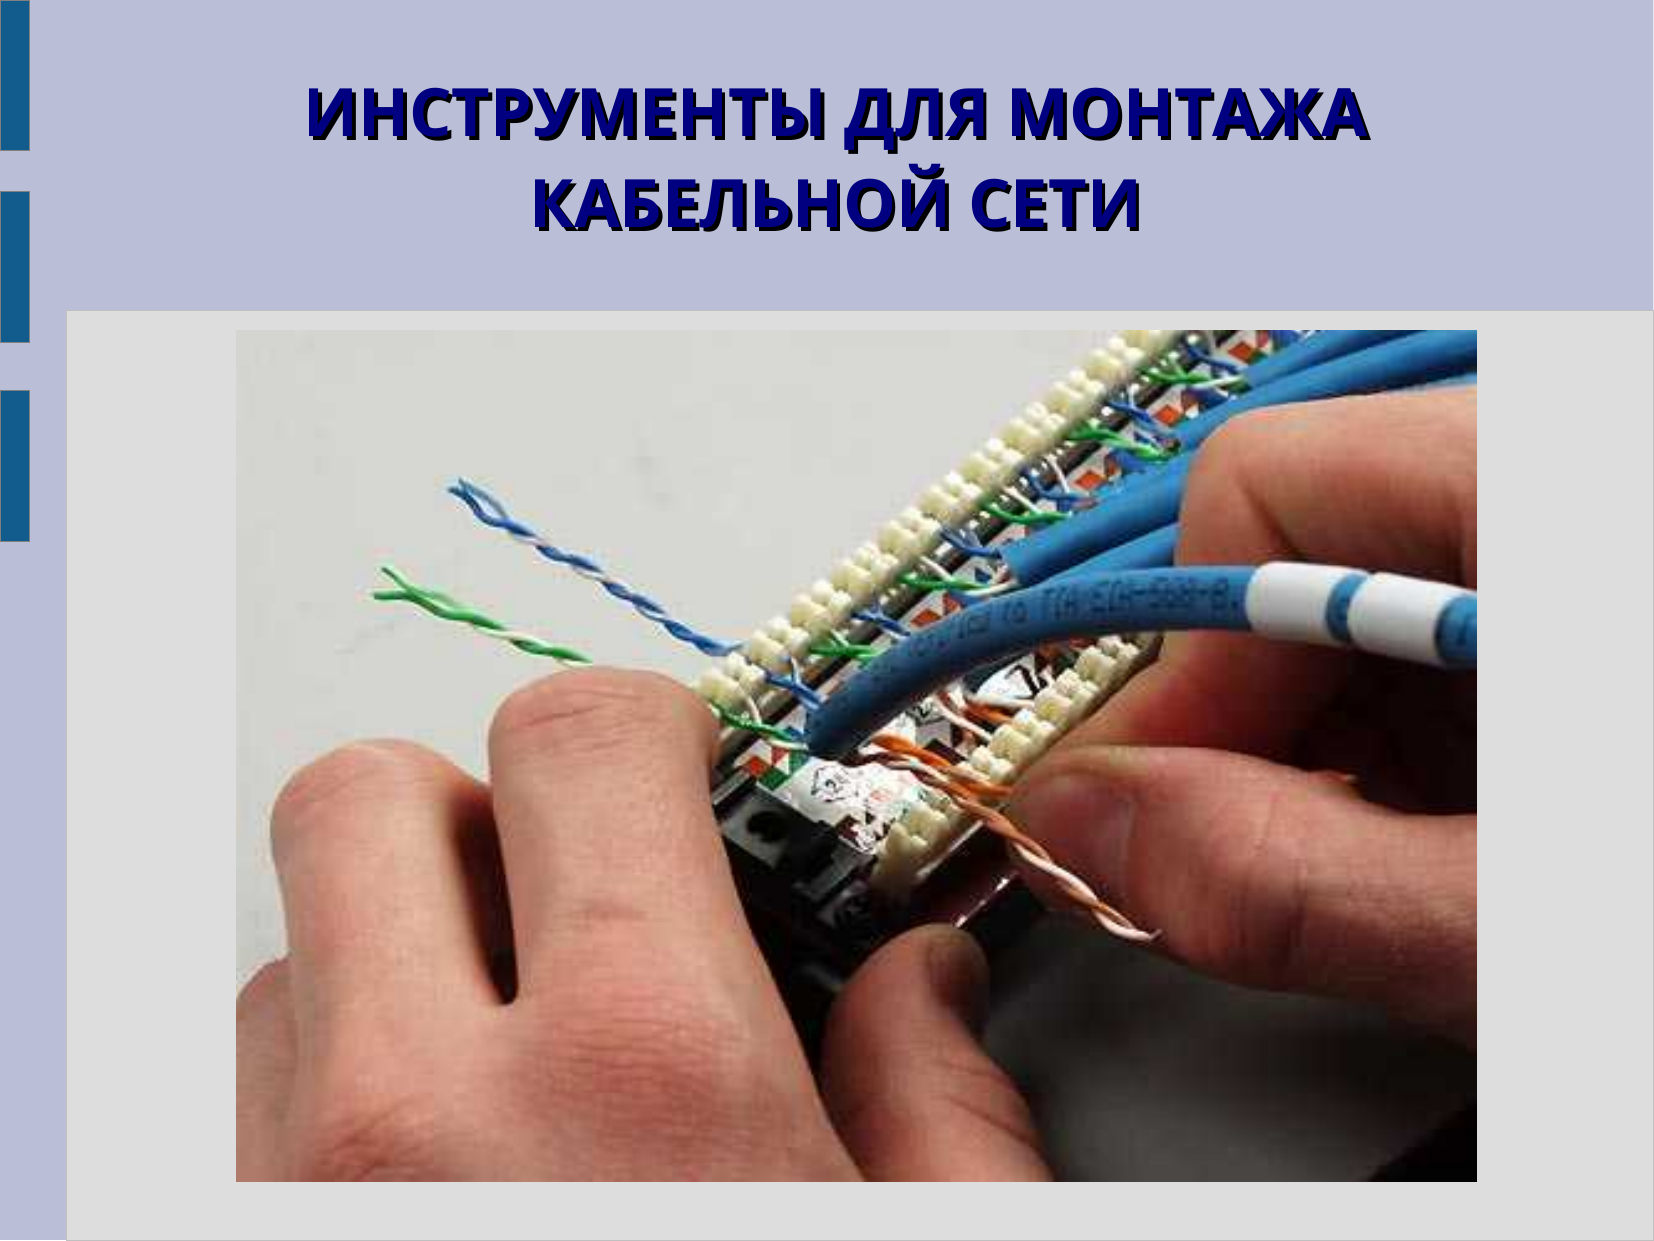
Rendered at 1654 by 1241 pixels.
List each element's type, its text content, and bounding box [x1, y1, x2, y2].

picture [236, 330, 1477, 1182]
title ИНСТРУМЕНТЫ ДЛЯ МОНТАЖА КАБЕЛЬНОЙ СЕТИ [129, 52, 1543, 260]
